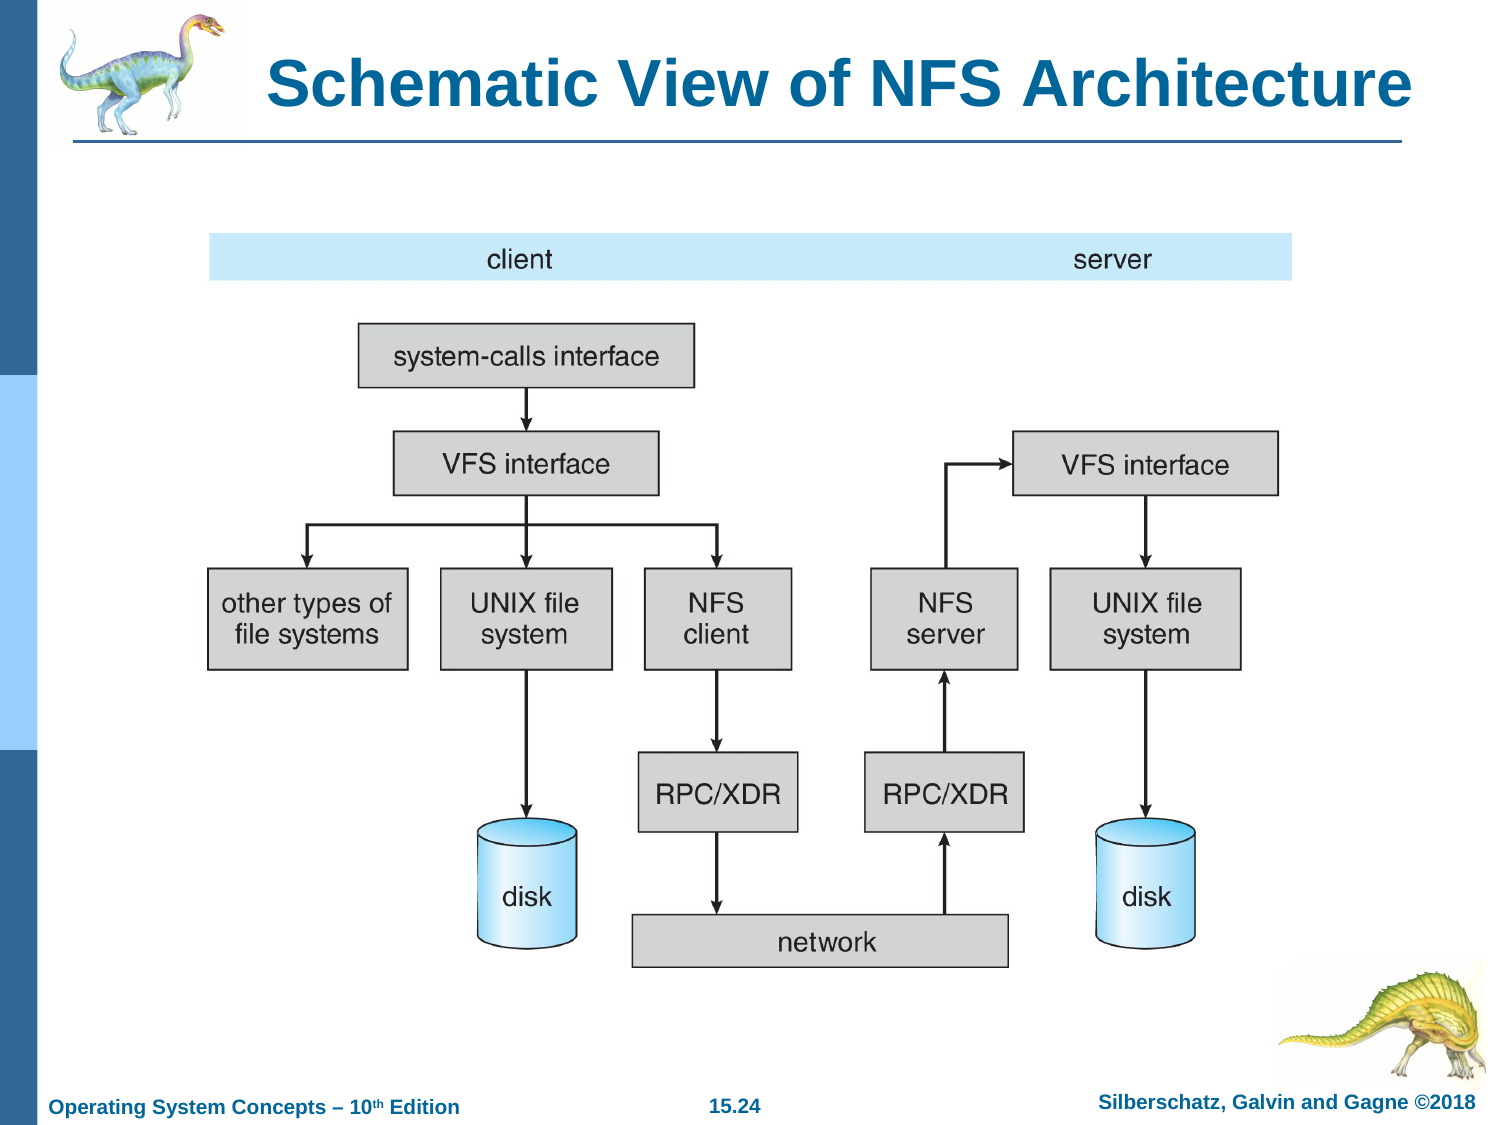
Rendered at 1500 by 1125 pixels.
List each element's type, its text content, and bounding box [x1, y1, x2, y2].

picture [1415, 1094, 1423, 1099]
picture [46, 0, 243, 149]
picture [207, 233, 1486, 1090]
title Schematic View of NFS Architecture [207, 32, 1493, 128]
